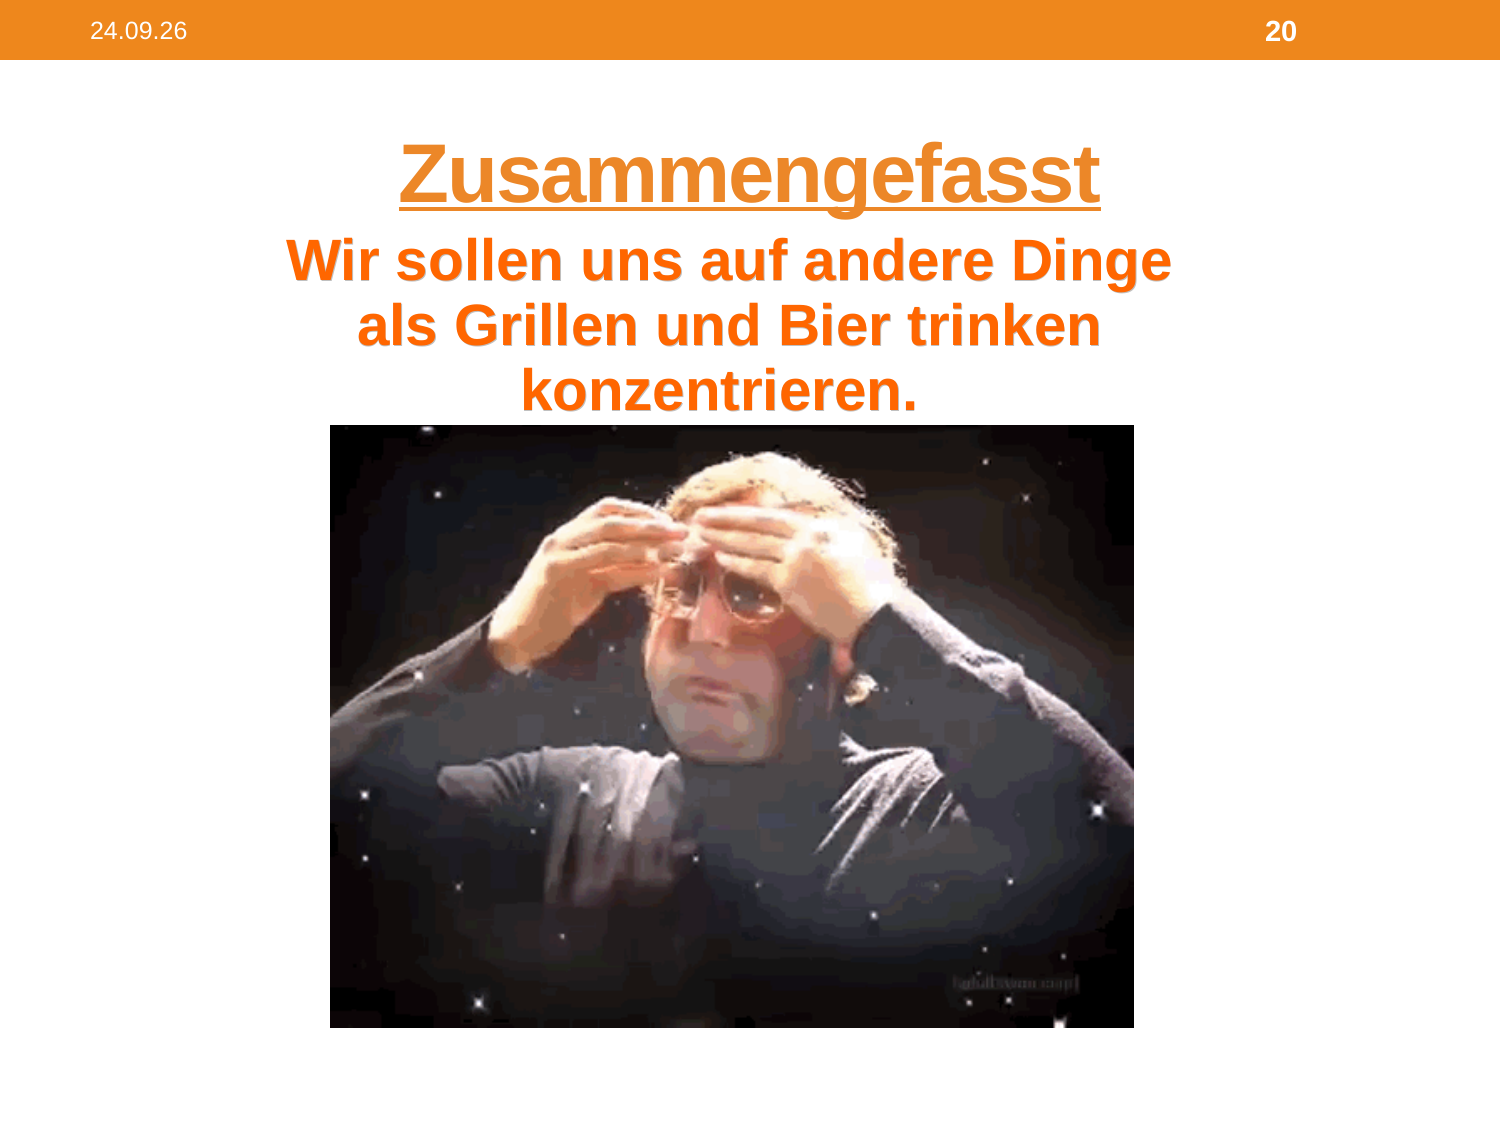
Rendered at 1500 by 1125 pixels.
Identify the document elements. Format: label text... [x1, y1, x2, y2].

slide_number <Nummer> [1250, 3, 1425, 57]
slide_number 08.01.19 [75, 3, 550, 57]
picture [330, 473, 1134, 1028]
text_box Wir sollen uns auf andere Dinge als Grillen und Bier trinken konzentrieren. [271, 220, 1241, 473]
title Zusammengefasst [75, 87, 1425, 250]
